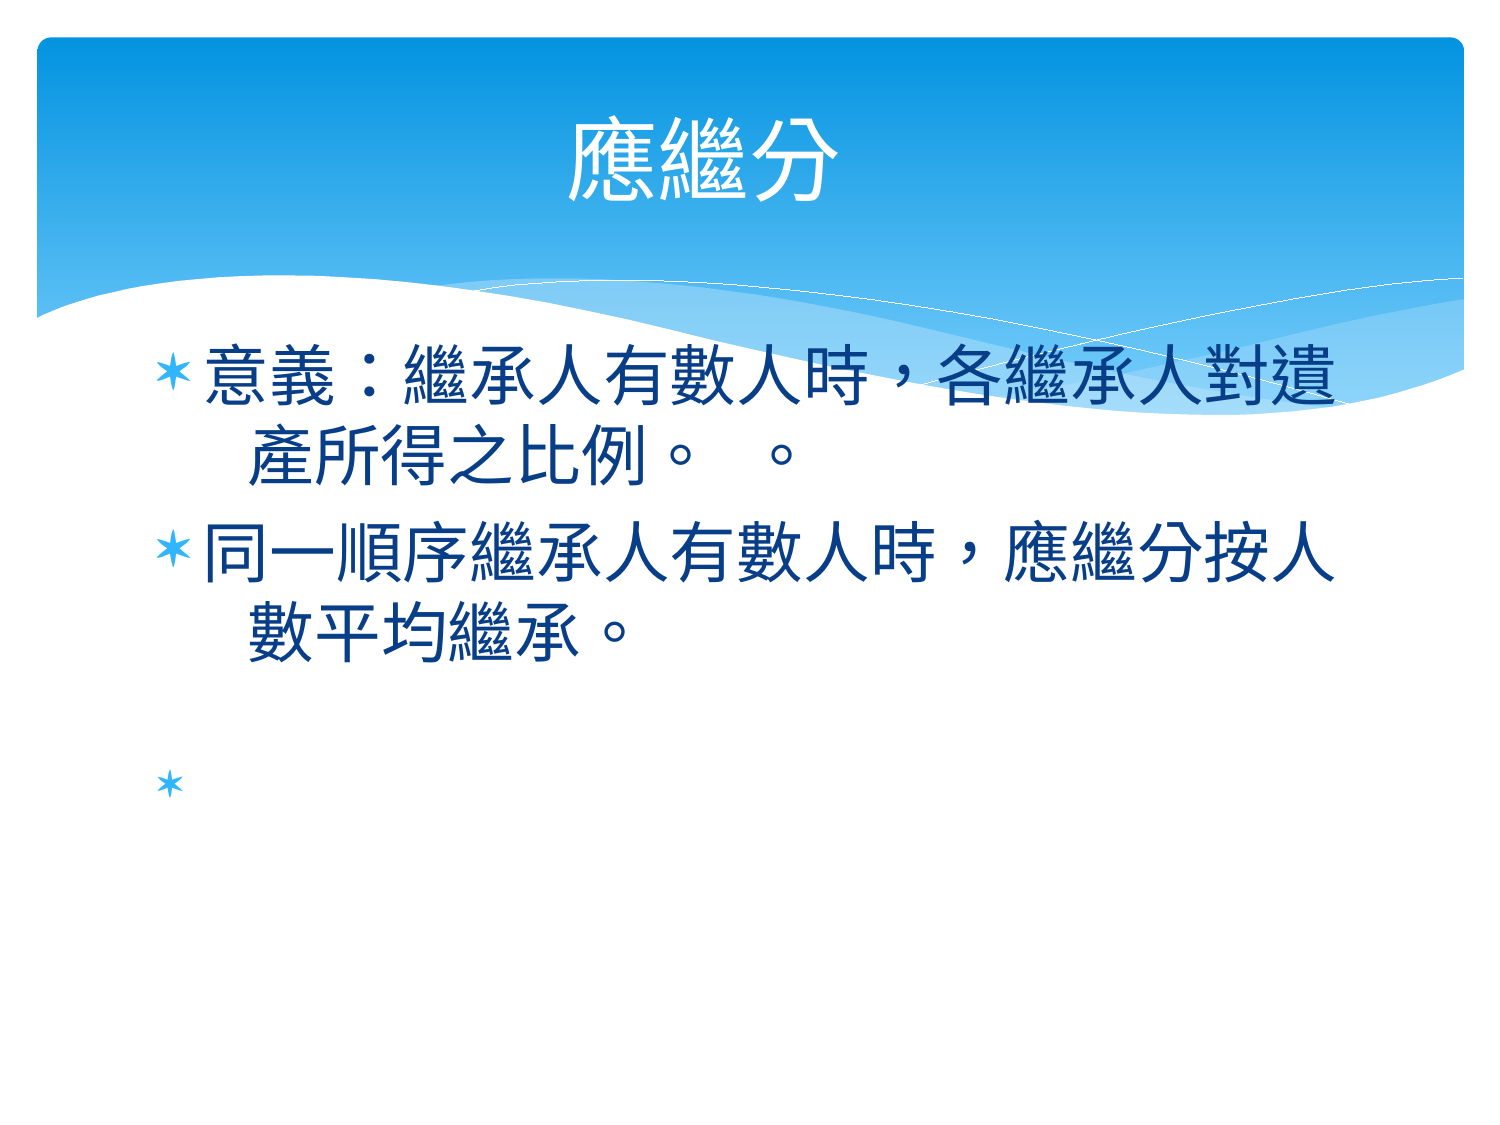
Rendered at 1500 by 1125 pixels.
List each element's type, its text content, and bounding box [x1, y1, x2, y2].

list 意義：繼承人有數人時，各繼承人對遺產所得之比例。 。 同一順序繼承人有數人時，應繼分按人數平均繼承。 [142, 326, 1359, 1005]
title 應繼分 [75, 55, 1426, 261]
